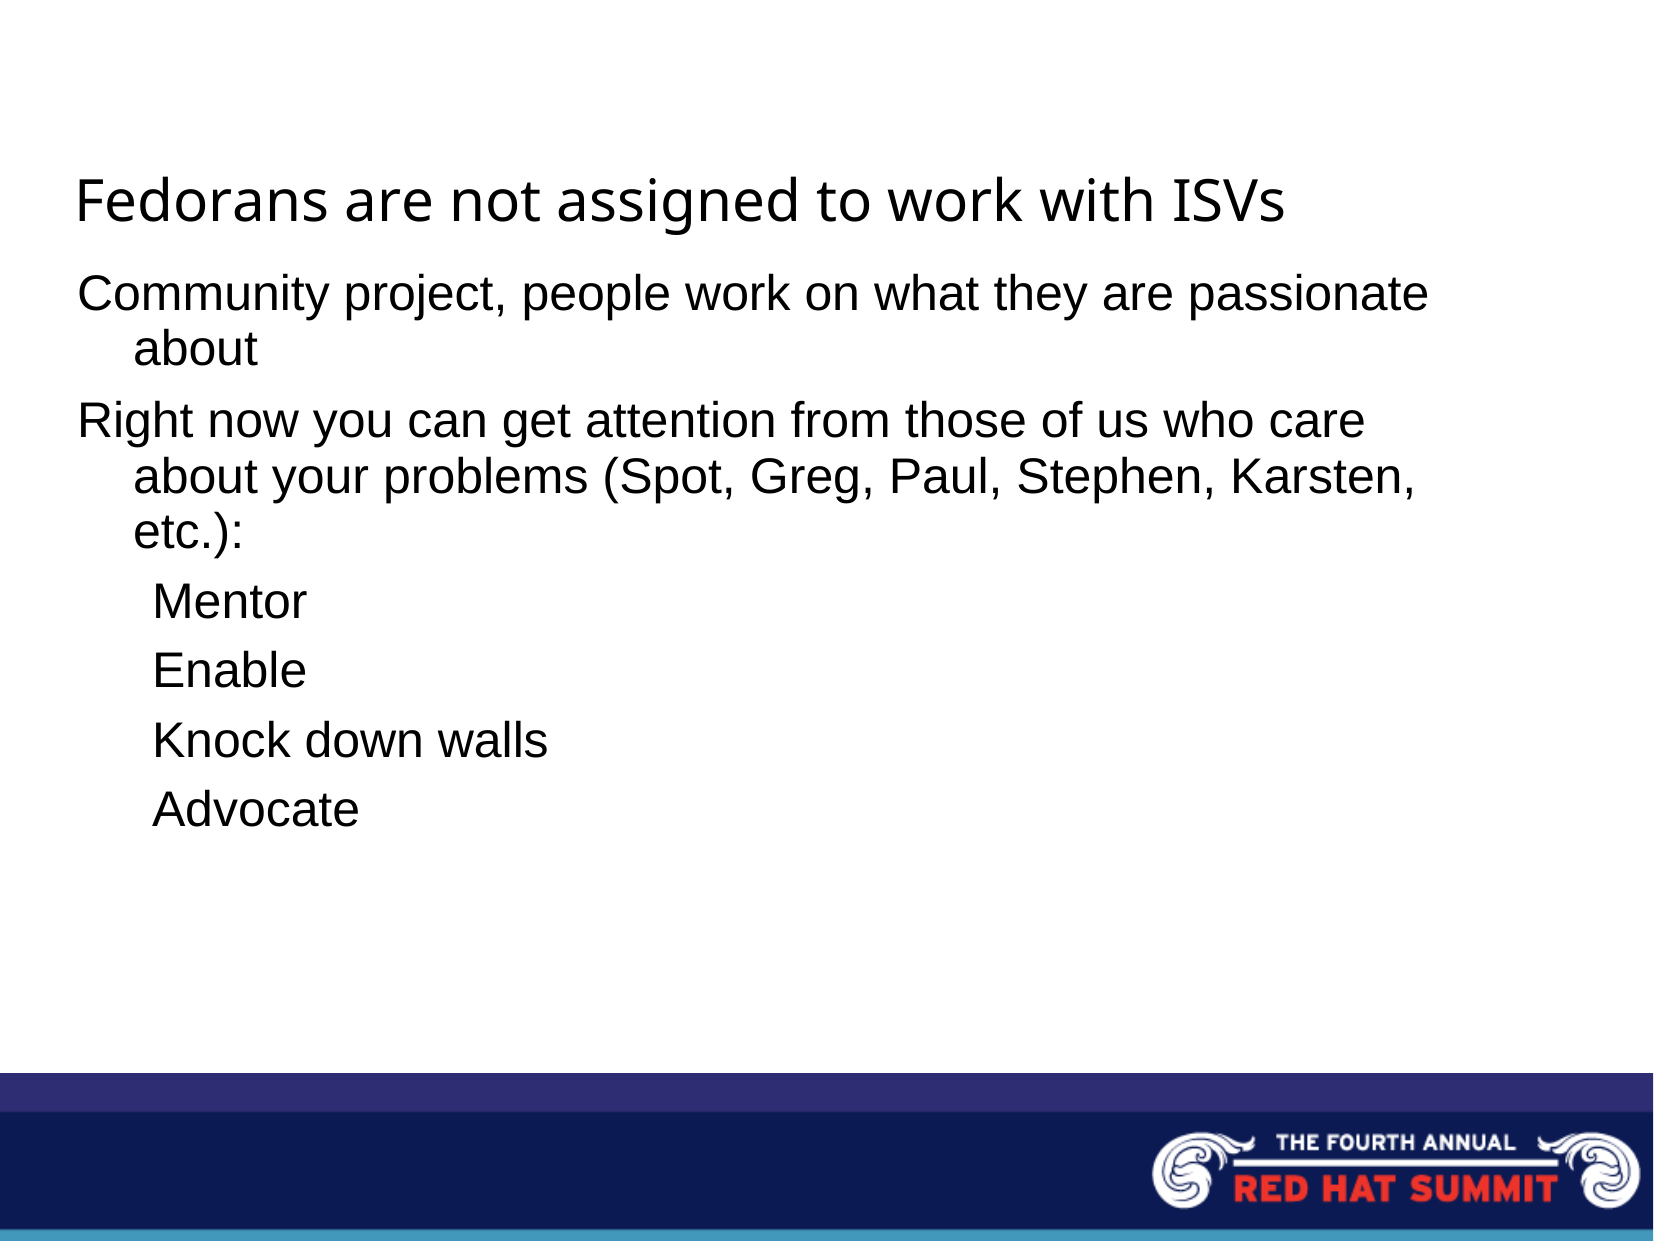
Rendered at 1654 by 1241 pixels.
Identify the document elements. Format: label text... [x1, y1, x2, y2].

picture [0, 1073, 1654, 1241]
title Fedorans are not assigned to work with ISVs [74, 140, 1506, 259]
list Community project, people work on what they are passionate about Right now you can get attention from those of us who care about your problems (Spot, Greg, Paul, Stephen, Karsten, etc.): Mentor Enable Knock down walls Advocate [77, 264, 1500, 1174]
